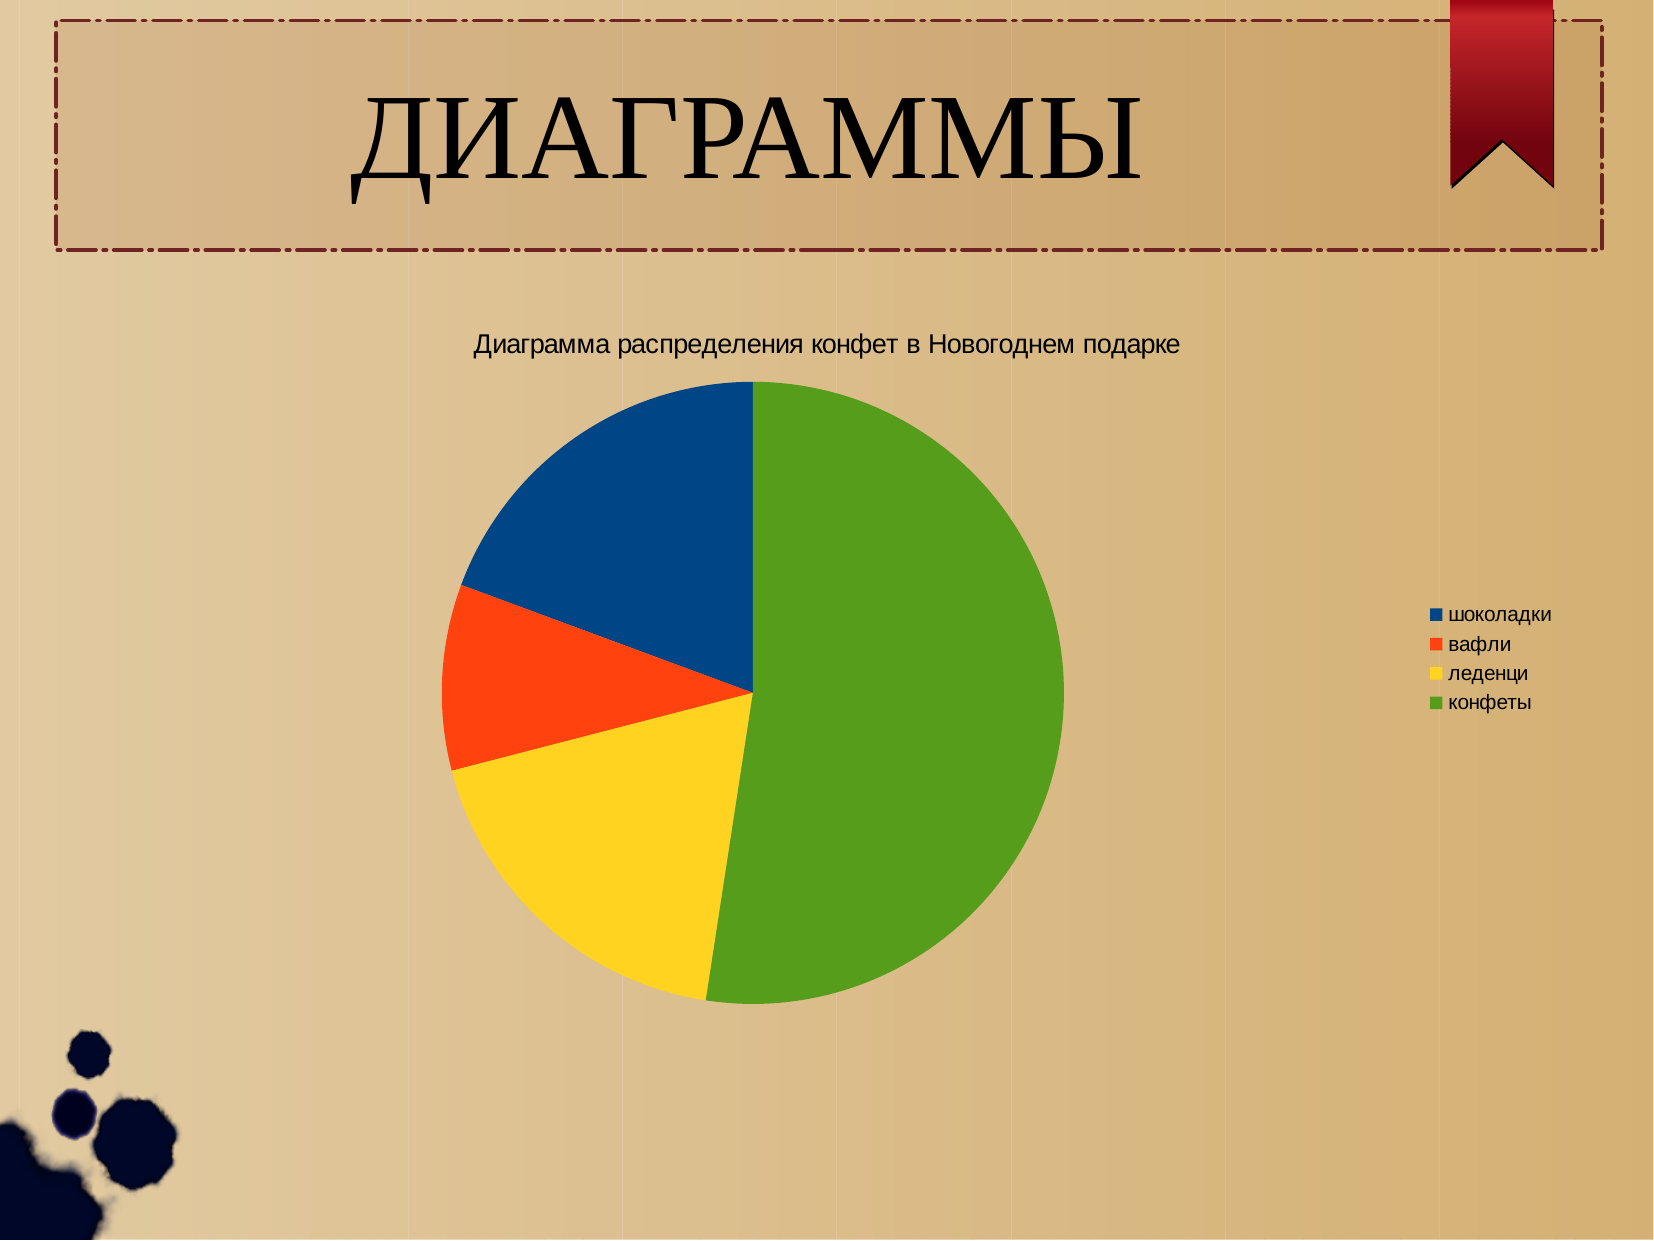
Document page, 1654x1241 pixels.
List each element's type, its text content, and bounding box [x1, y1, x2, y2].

title ДИАГРАММЫ [82, 47, 1412, 229]
chart [82, 299, 1571, 1019]
